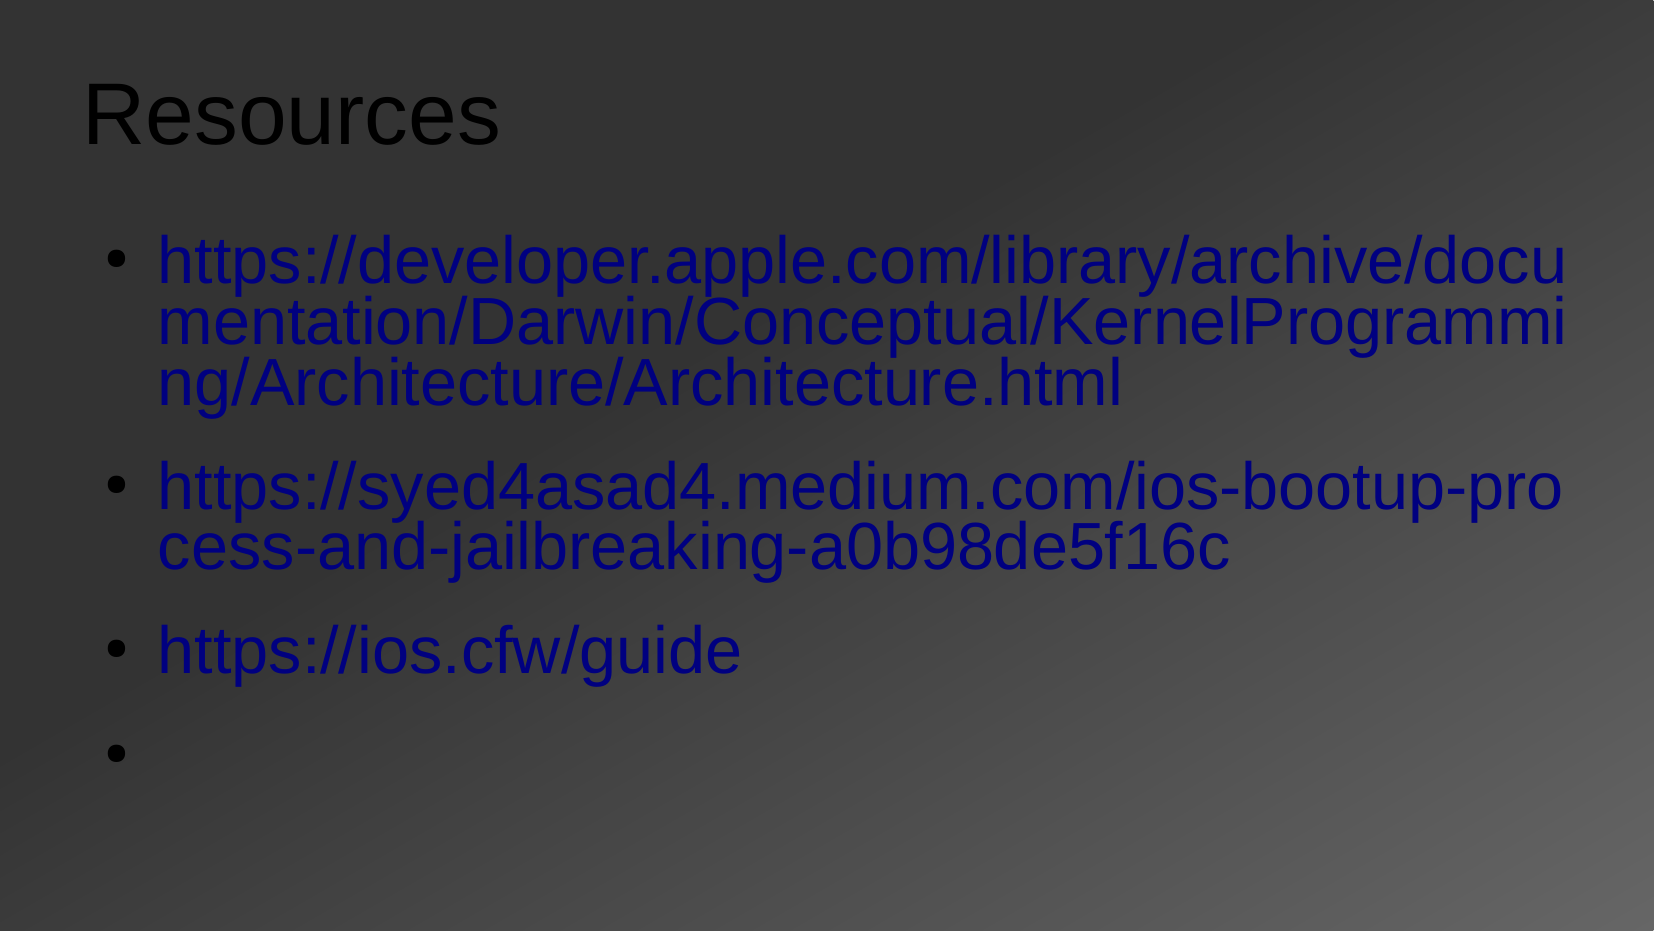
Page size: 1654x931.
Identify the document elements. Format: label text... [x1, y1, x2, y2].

title Resources [82, 37, 1571, 193]
list https://developer.apple.com/library/archive/documentation/Darwin/Conceptual/KernelProgramming/Architecture/Architecture.html https://syed4asad4.medium.com/ios-bootup-process-and-jailbreaking-a0b98de5f16c https://ios.cfw/guide [86, 223, 1576, 763]
